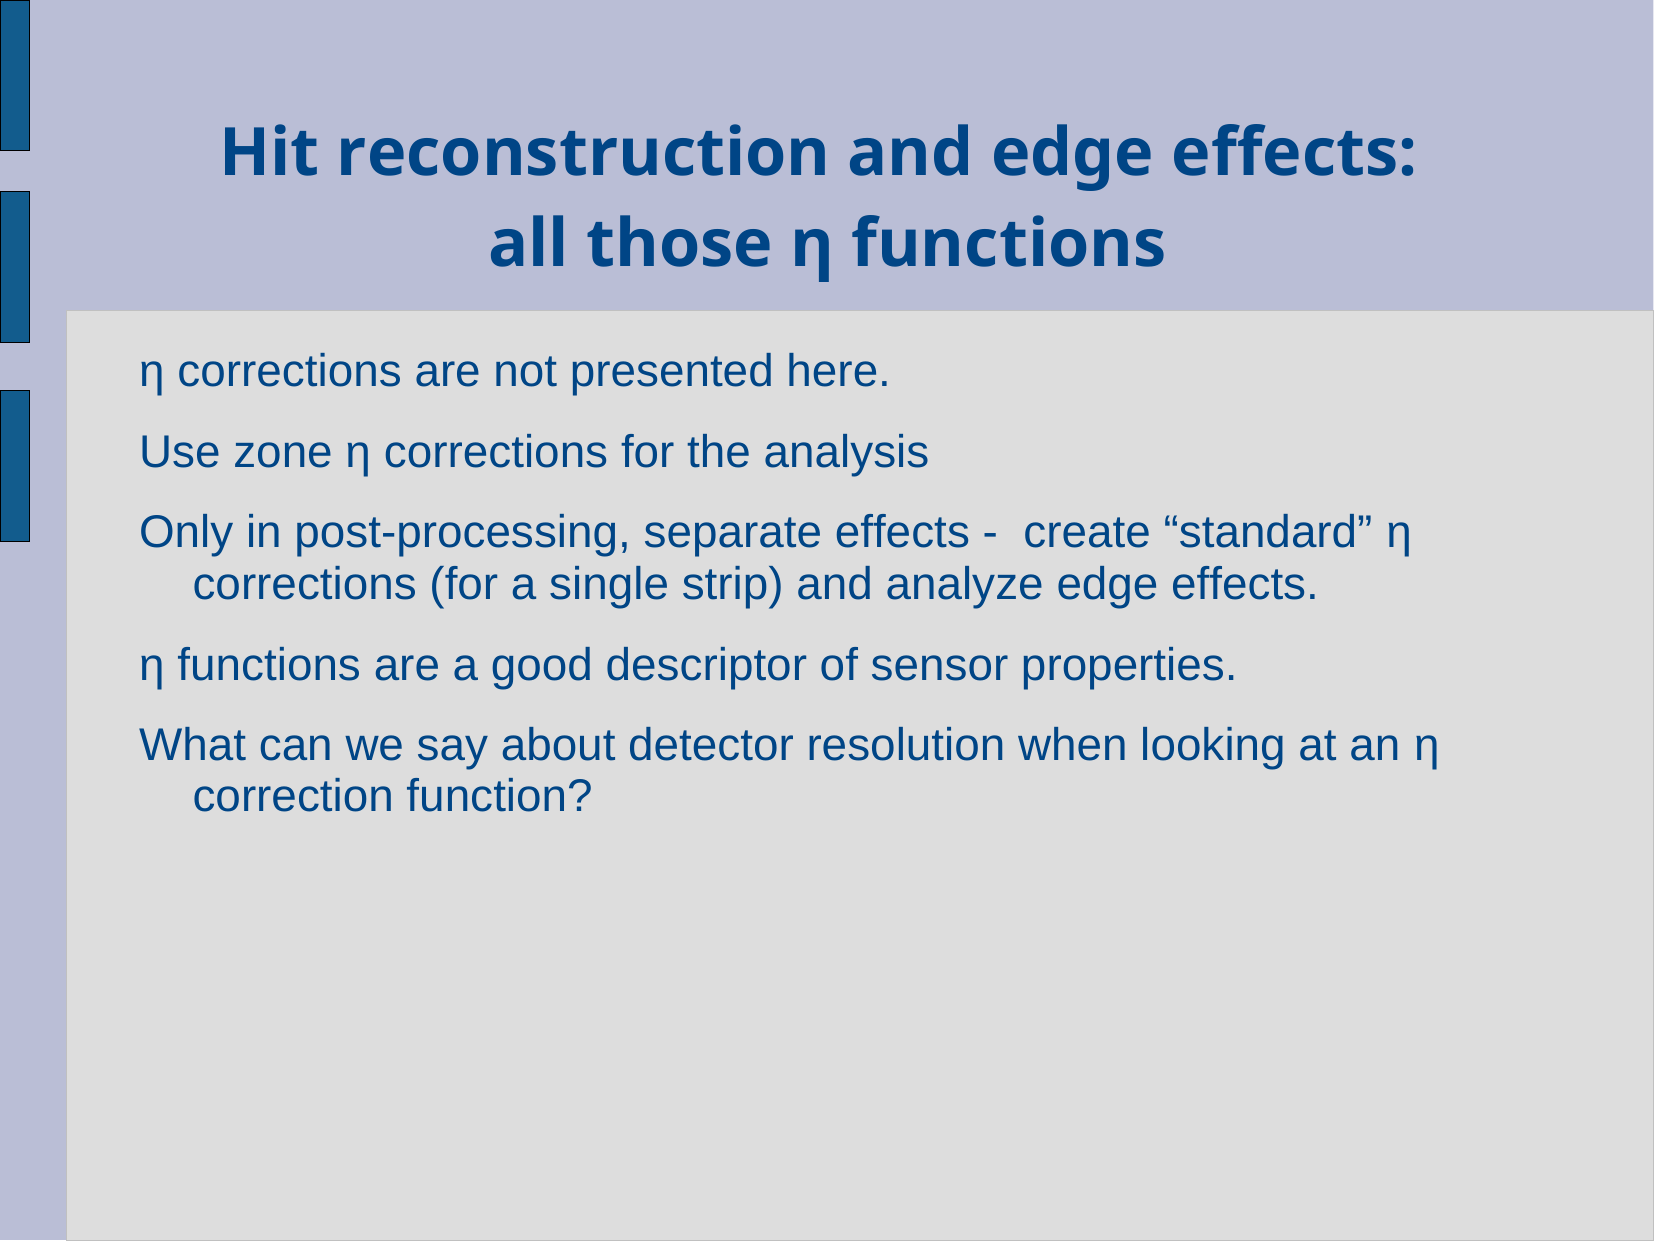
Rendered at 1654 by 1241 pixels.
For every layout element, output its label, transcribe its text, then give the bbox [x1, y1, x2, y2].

list η corrections are not presented here. Use zone η corrections for the analysis Only in post-processing, separate effects - create “standard” η corrections (for a single strip) and analyze edge effects. η functions are a good descriptor of sensor properties. What can we say about detector resolution when looking at an η correction function? [121, 344, 1595, 1112]
title Hit reconstruction and edge effects: all those η functions [121, 91, 1534, 299]
